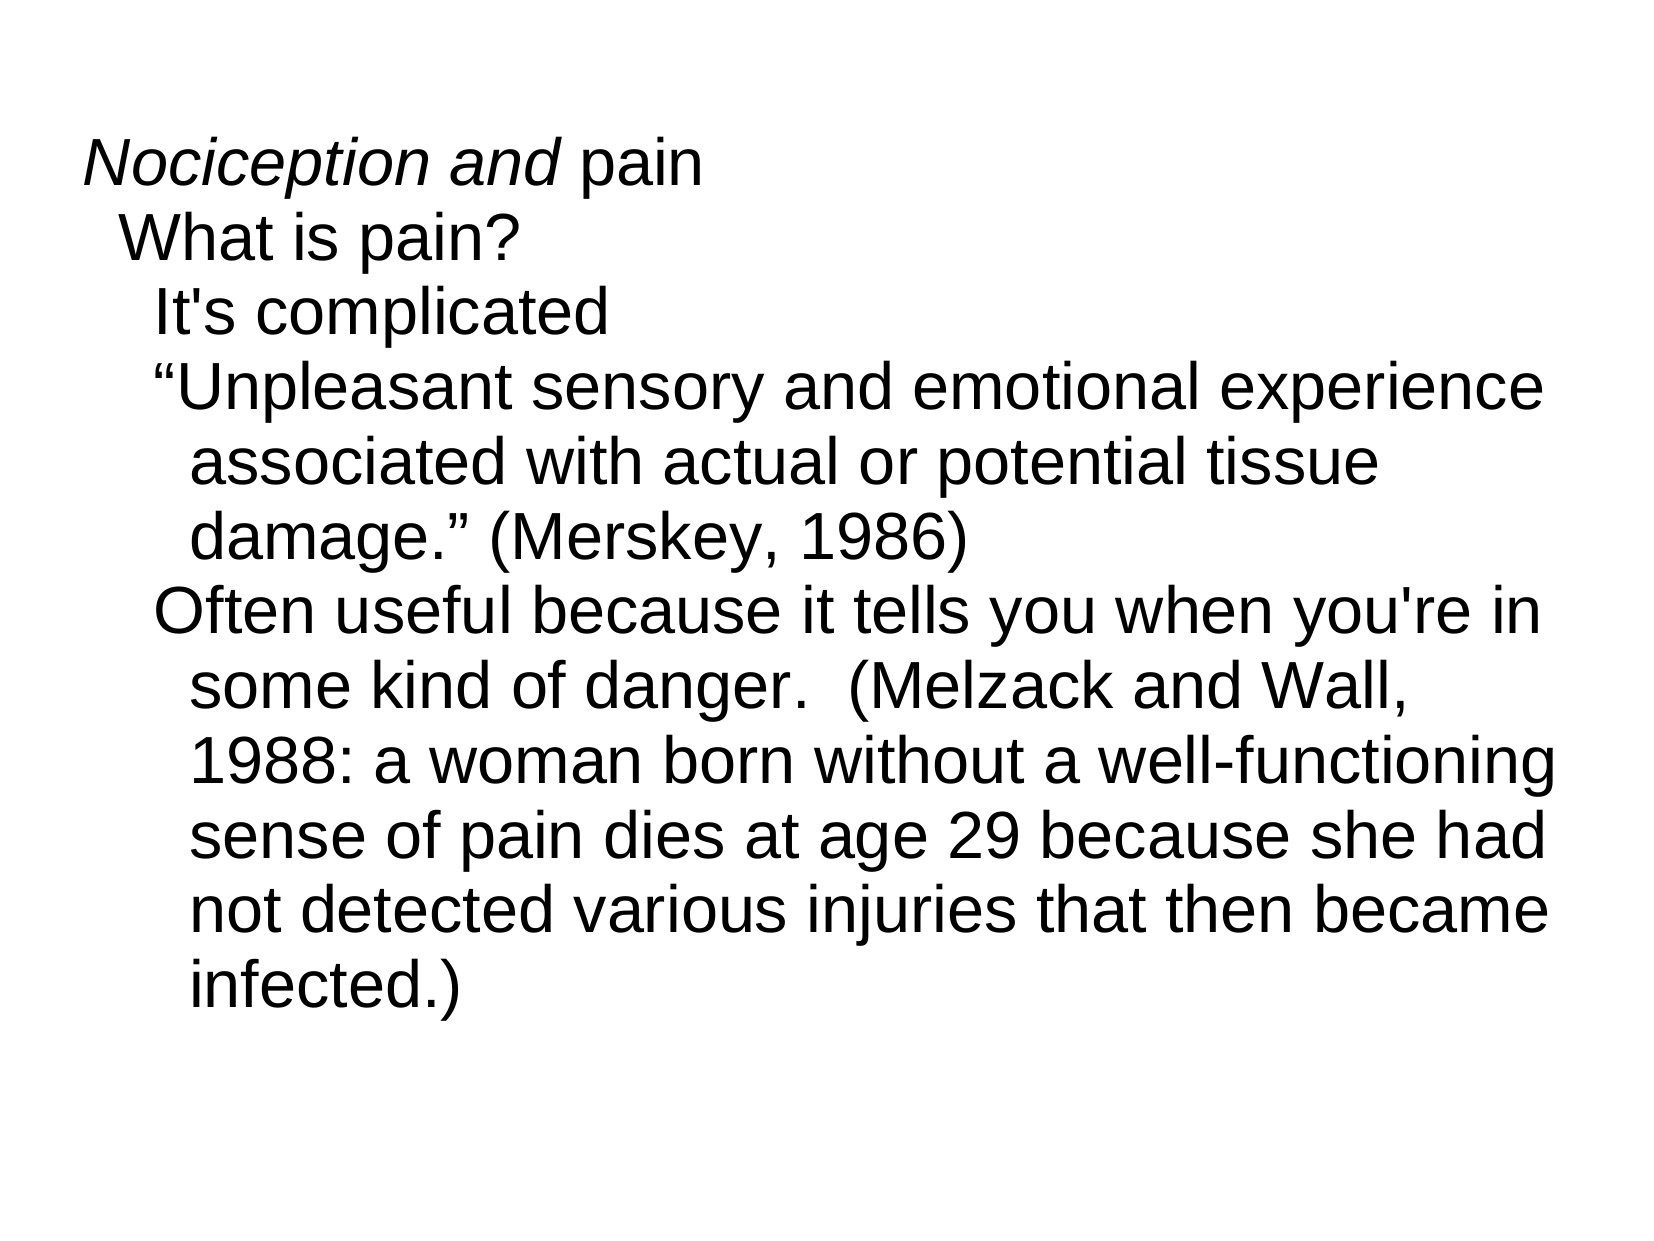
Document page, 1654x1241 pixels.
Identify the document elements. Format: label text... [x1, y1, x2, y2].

text_box Nociception and pain What is pain? It's complicated “Unpleasant sensory and emotional experience associated with actual or potential tissue damage.” (Merskey, 1986) Often useful because it tells you when you're in some kind of danger. (Melzack and Wall, 1988: a woman born without a well-functioning sense of pain dies at age 29 because she had not detected various injuries that then became infected.) [82, 37, 1572, 1109]
